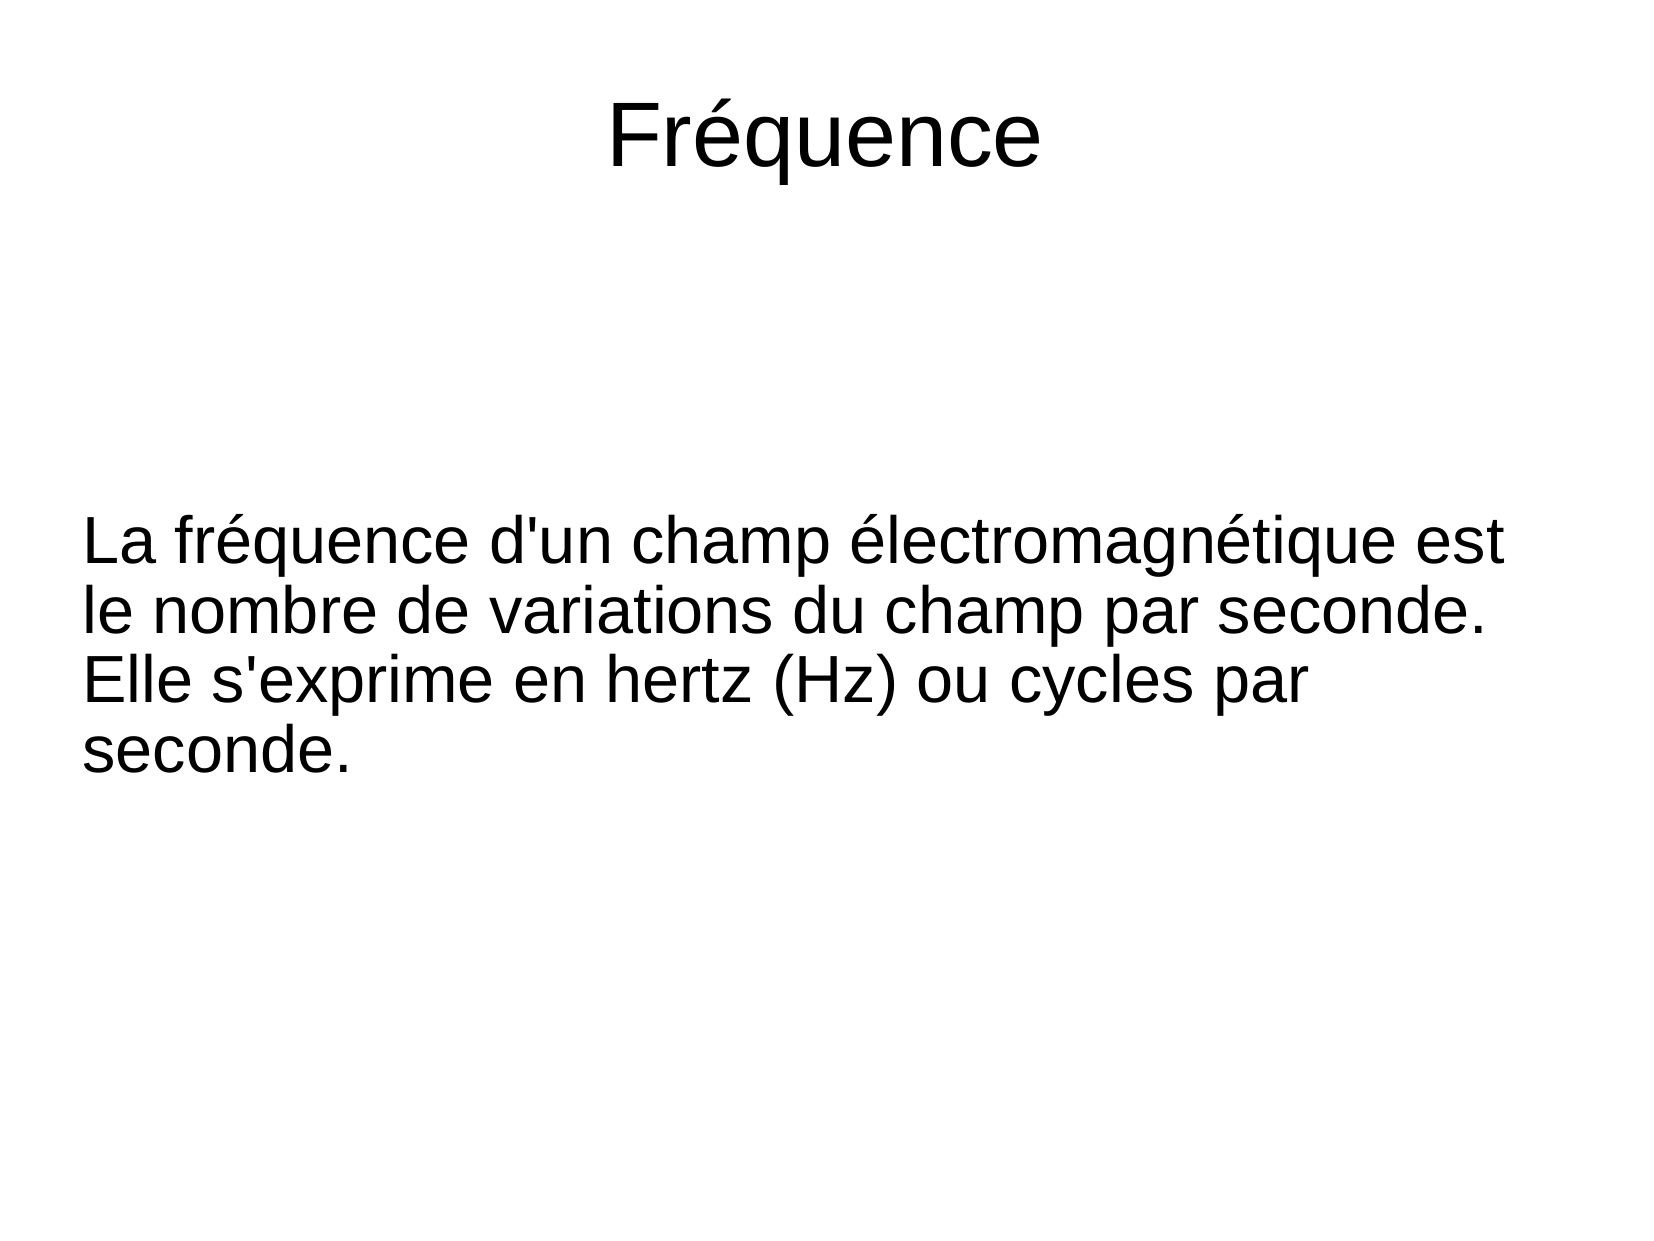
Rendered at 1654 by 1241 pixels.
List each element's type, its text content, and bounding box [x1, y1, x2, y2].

subtitle La fréquence d'un champ électromagnétique est le nombre de variations du champ par seconde. Elle s'exprime en hertz (Hz) ou cycles par seconde. [82, 290, 1569, 1110]
title Fréquence [82, 56, 1569, 249]
